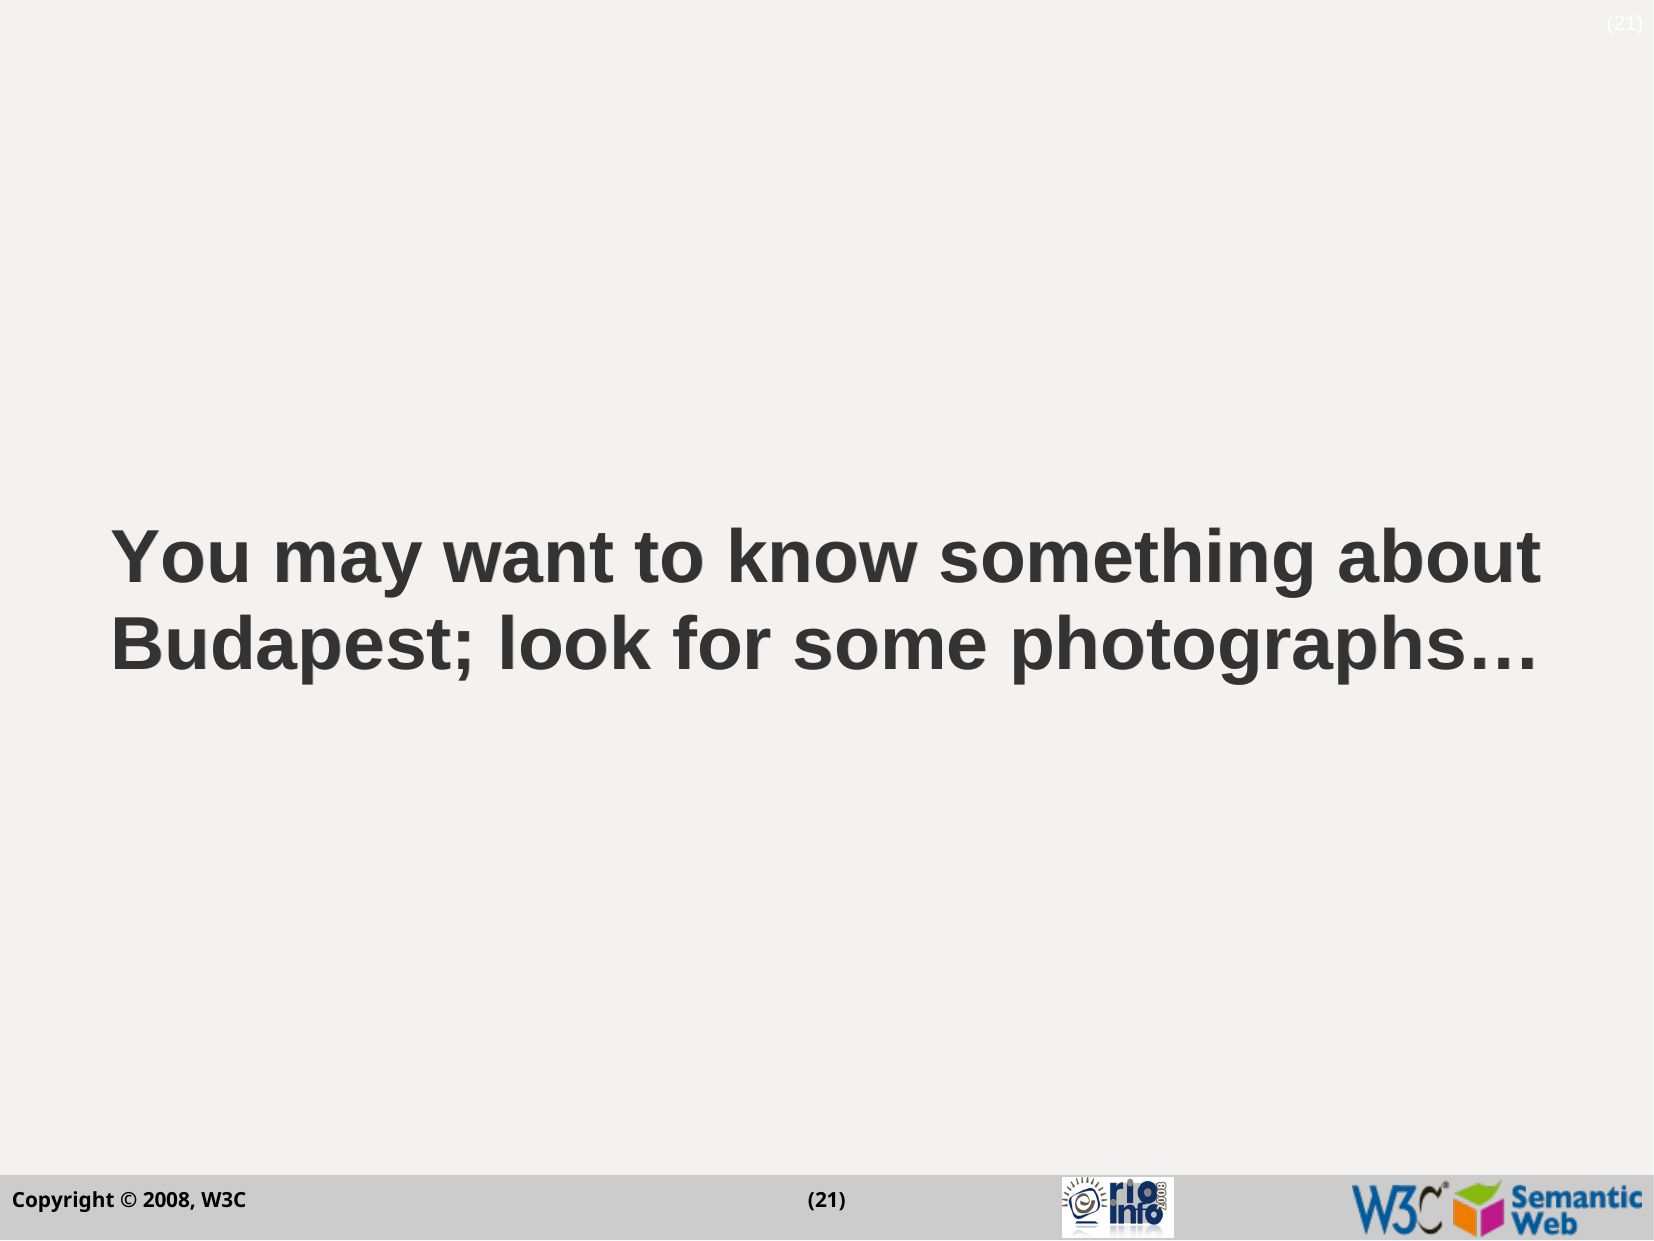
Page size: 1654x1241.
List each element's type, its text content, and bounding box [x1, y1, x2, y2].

picture [1352, 1178, 1642, 1237]
title You may want to know something about Budapest; look for some photographs… [59, 512, 1595, 684]
picture [1062, 1177, 1174, 1238]
